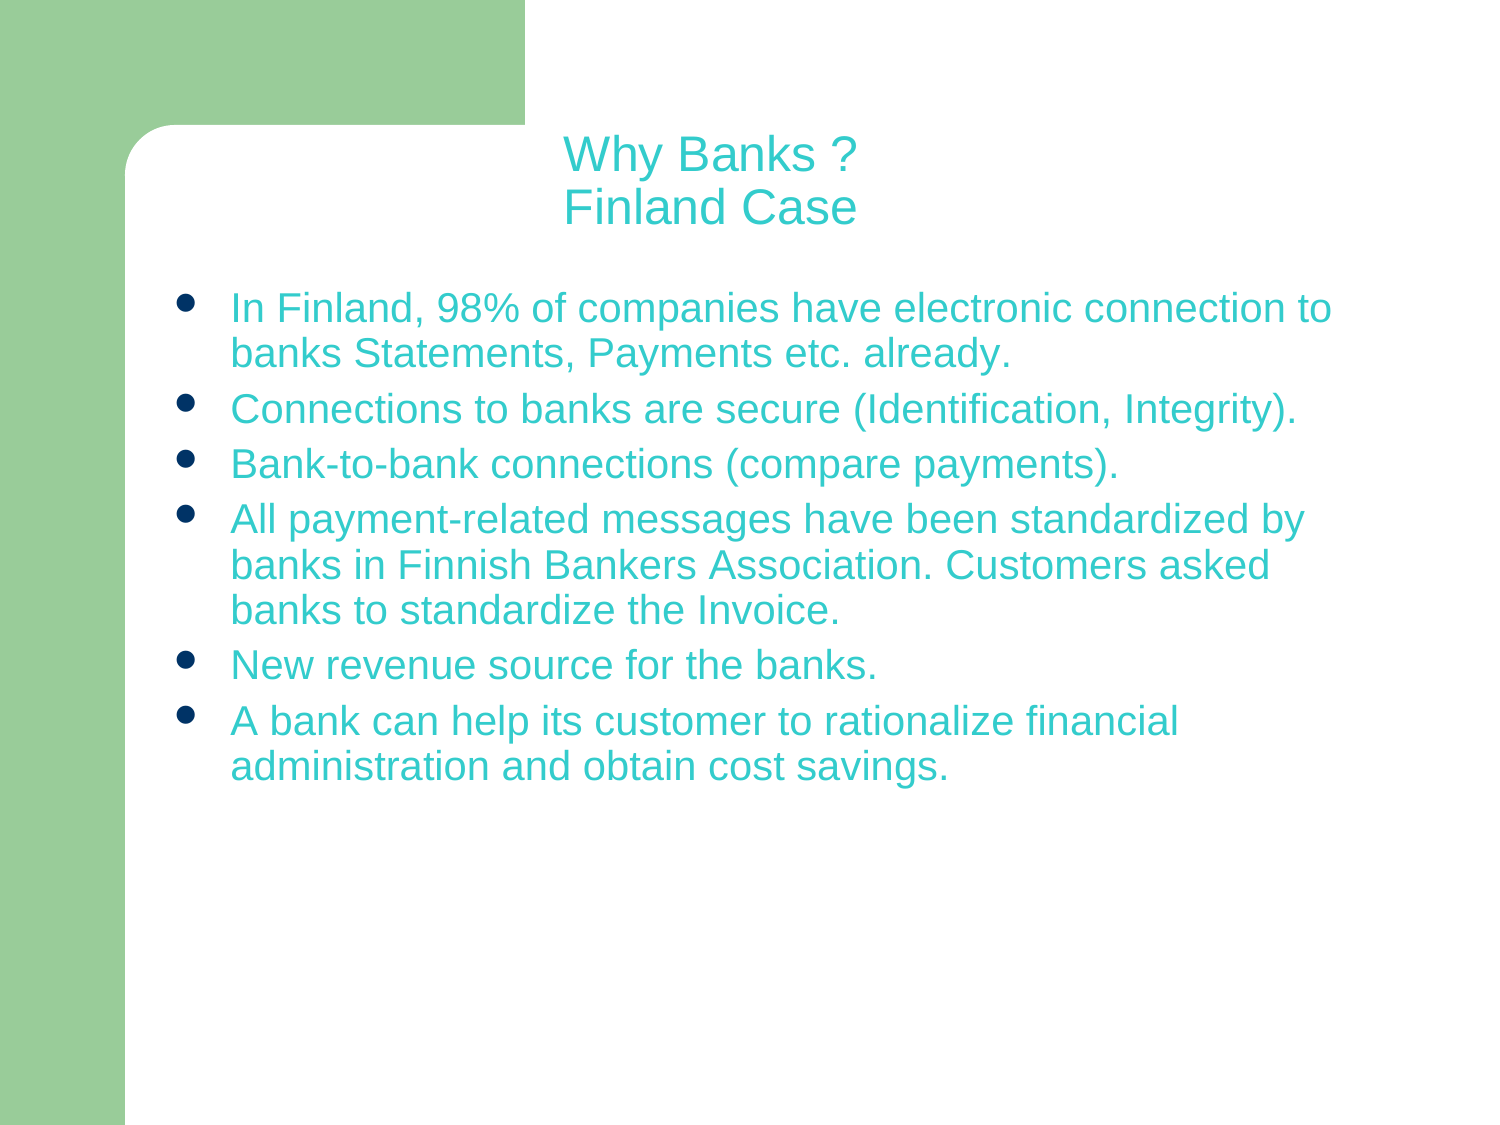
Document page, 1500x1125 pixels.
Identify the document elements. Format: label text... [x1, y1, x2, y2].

title Why Banks ? Finland Case [549, 42, 1426, 244]
list In Finland, 98% of companies have electronic connection to banks Statements, Payments etc. already. Connections to banks are secure (Identification, Integrity). Bank-to-bank connections (compare payments). All payment-related messages have been standardized by banks in Finnish Bankers Association. Customers asked banks to standardize the Invoice. New revenue source for the banks. A bank can help its customer to rationalize financial administration and obtain cost savings. [159, 278, 1388, 1083]
